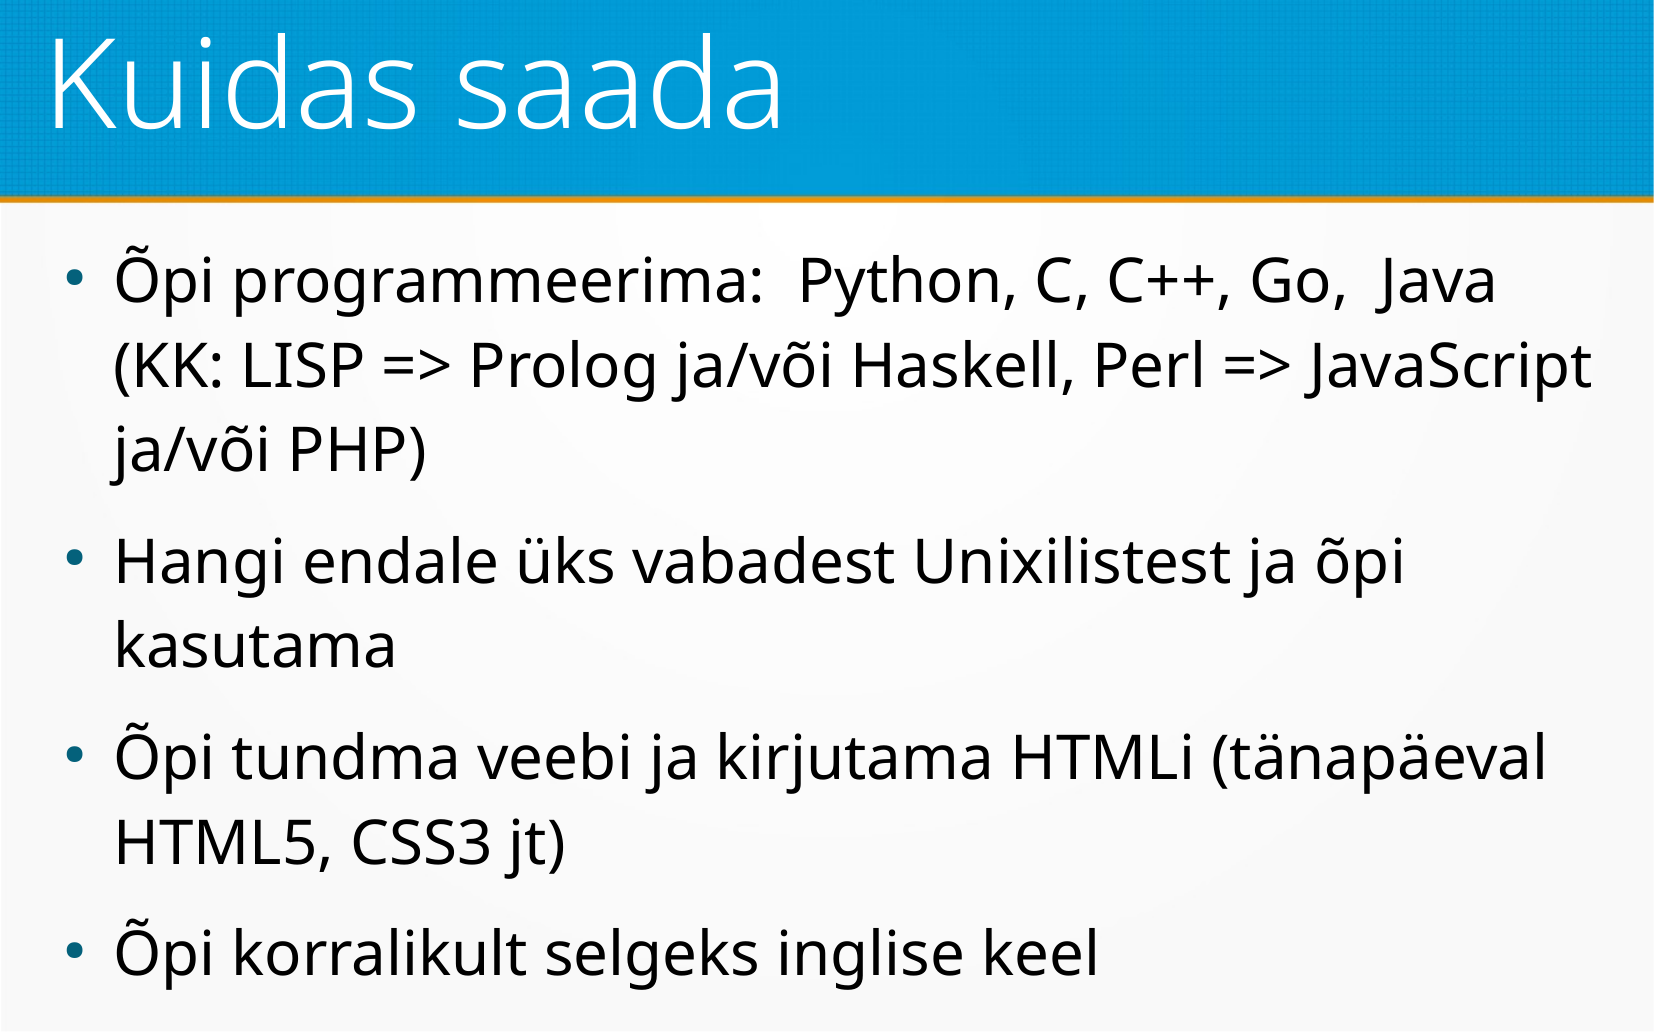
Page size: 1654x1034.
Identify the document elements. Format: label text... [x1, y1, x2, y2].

picture [0, 195, 1654, 1034]
title Kuidas saada [43, 0, 1619, 166]
list Õpi programmeerima: Python, C, C++, Go, Java (KK: LISP => Prolog ja/või Haskell, Perl => JavaScript ja/või PHP) Hangi endale üks vabadest Unixilistest ja õpi kasutama Õpi tundma veebi ja kirjutama HTMLi (tänapäeval HTML5, CSS3 jt) Õpi korralikult selgeks inglise keel [47, 236, 1607, 1002]
